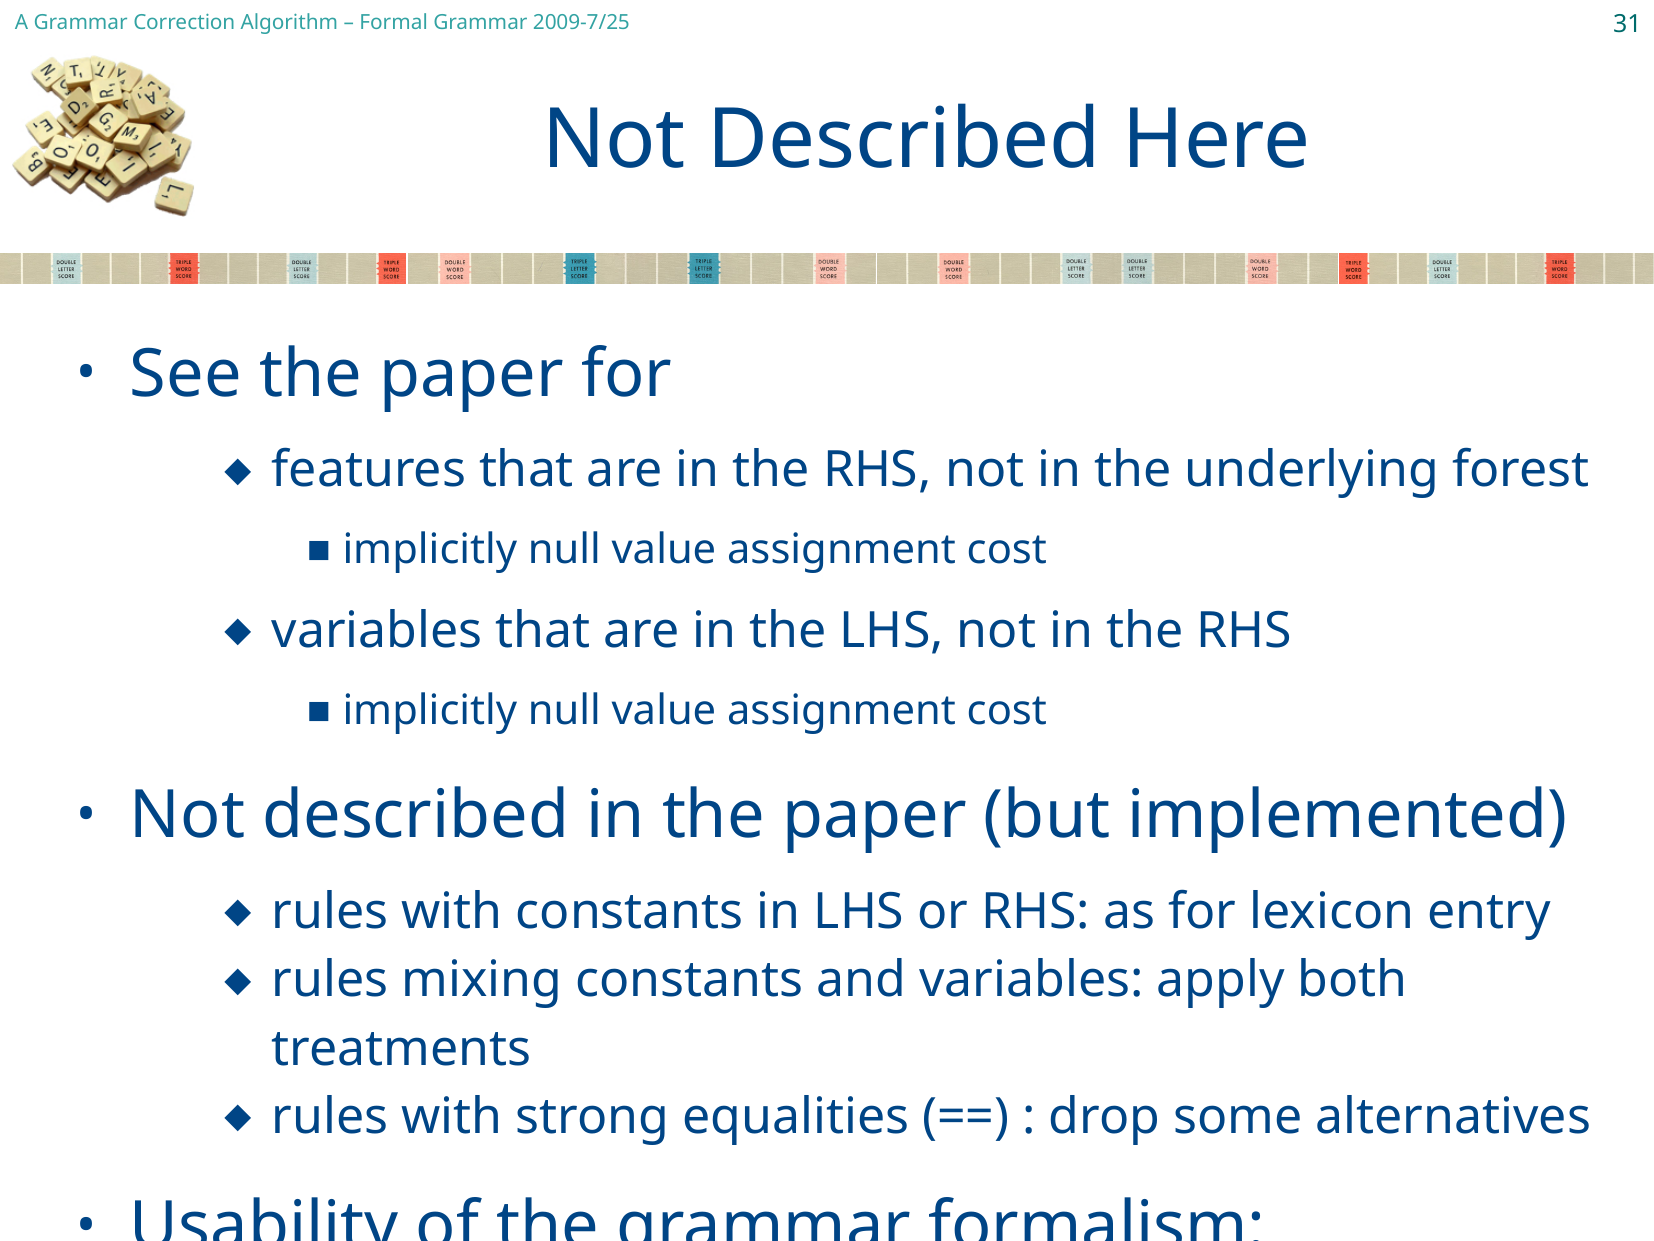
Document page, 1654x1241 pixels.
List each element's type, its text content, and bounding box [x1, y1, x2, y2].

picture [0, 253, 406, 284]
title Not Described Here [218, 39, 1636, 232]
picture [11, 53, 195, 219]
list See the paper for features that are in the RHS, not in the underlying forest implicitly null value assignment cost variables that are in the LHS, not in the RHS implicitly null value assignment cost Not described in the paper (but implemented) rules with constants in LHS or RHS: as for lexicon entry rules mixing constants and variables: apply both treatments rules with strong equalities (==) : drop some alternatives Usability of the grammar formalism: simple but quite expressive in practice [59, 324, 1625, 1196]
picture [1339, 253, 1654, 284]
picture [408, 253, 876, 284]
picture [877, 253, 1338, 284]
